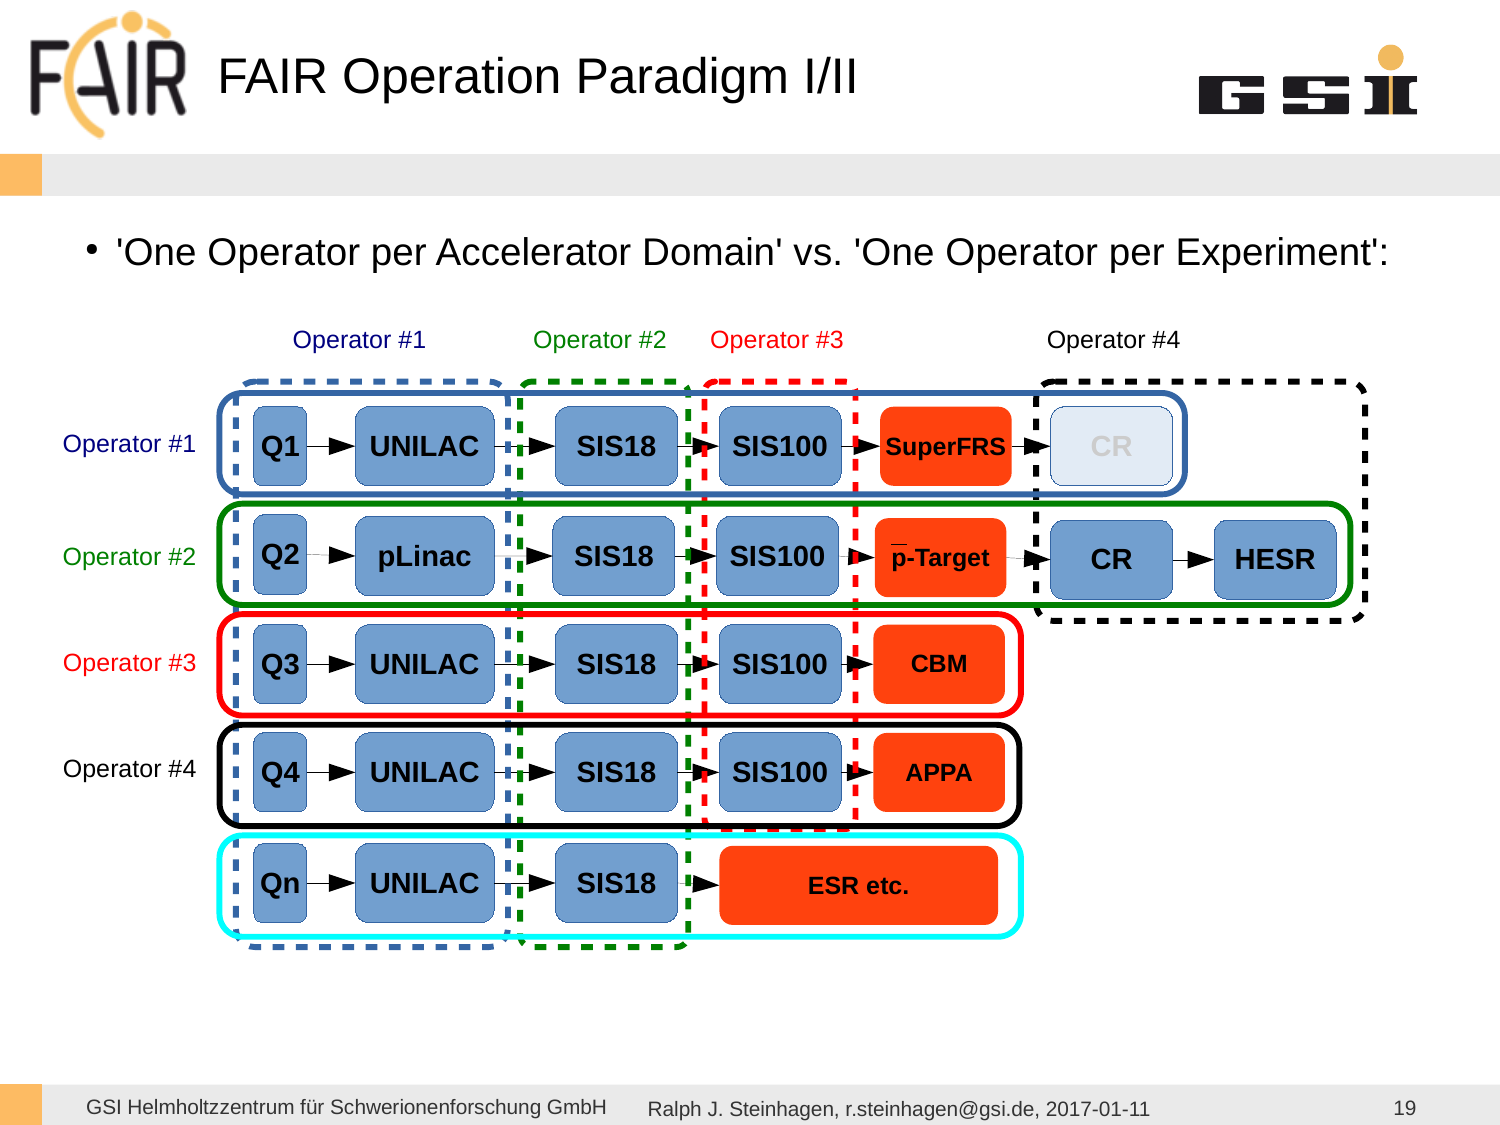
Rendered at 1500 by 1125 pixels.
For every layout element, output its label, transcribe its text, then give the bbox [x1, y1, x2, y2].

title FAIR Operation Paradigm I/II [217, 0, 1186, 147]
text_box CBM [873, 624, 1005, 704]
text_box ESR etc. [719, 845, 999, 925]
text_box SIS18 [552, 516, 675, 596]
text_box Operator #4 [48, 747, 212, 791]
picture [30, 9, 187, 141]
text_box SIS100 [716, 516, 839, 596]
list 'One Operator per Accelerator Domain' vs. 'One Operator per Experiment': [75, 226, 1425, 313]
text_box Q3 [253, 624, 307, 704]
text_box [1050, 406, 1173, 486]
text_box CR [1050, 520, 1173, 600]
text_box Q4 [253, 732, 307, 812]
text_box SIS100 [719, 406, 842, 486]
text_box Operator #4 [1032, 318, 1196, 362]
text_box Operator #2 [48, 535, 212, 578]
text_box SIS18 [555, 843, 678, 923]
picture [1197, 42, 1419, 117]
text_box APPA [873, 732, 1006, 812]
text_box Qn [253, 843, 307, 923]
text_box SIS100 [719, 732, 842, 812]
text_box p-Target [874, 518, 1007, 598]
text_box pLinac [355, 516, 495, 596]
text_box SuperFRS [880, 406, 1012, 486]
text_box SIS18 [555, 624, 678, 704]
text_box Operator #3 [695, 318, 860, 362]
text_box UNILAC [355, 624, 495, 704]
text_box UNILAC [355, 732, 495, 812]
text_box Operator #3 [48, 641, 212, 685]
text_box UNILAC [355, 406, 495, 486]
text_box Q2 [253, 514, 307, 595]
text_box SIS100 [719, 624, 842, 704]
text_box UNILAC [355, 843, 495, 923]
text_box SIS18 [555, 732, 678, 812]
text_box Operator #1 [47, 422, 212, 466]
text_box Operator #2 [518, 318, 682, 362]
text_box HESR [1214, 520, 1337, 600]
text_box Q1 [253, 406, 307, 486]
text_box SIS18 [555, 406, 678, 486]
text_box Operator #1 [277, 318, 442, 362]
